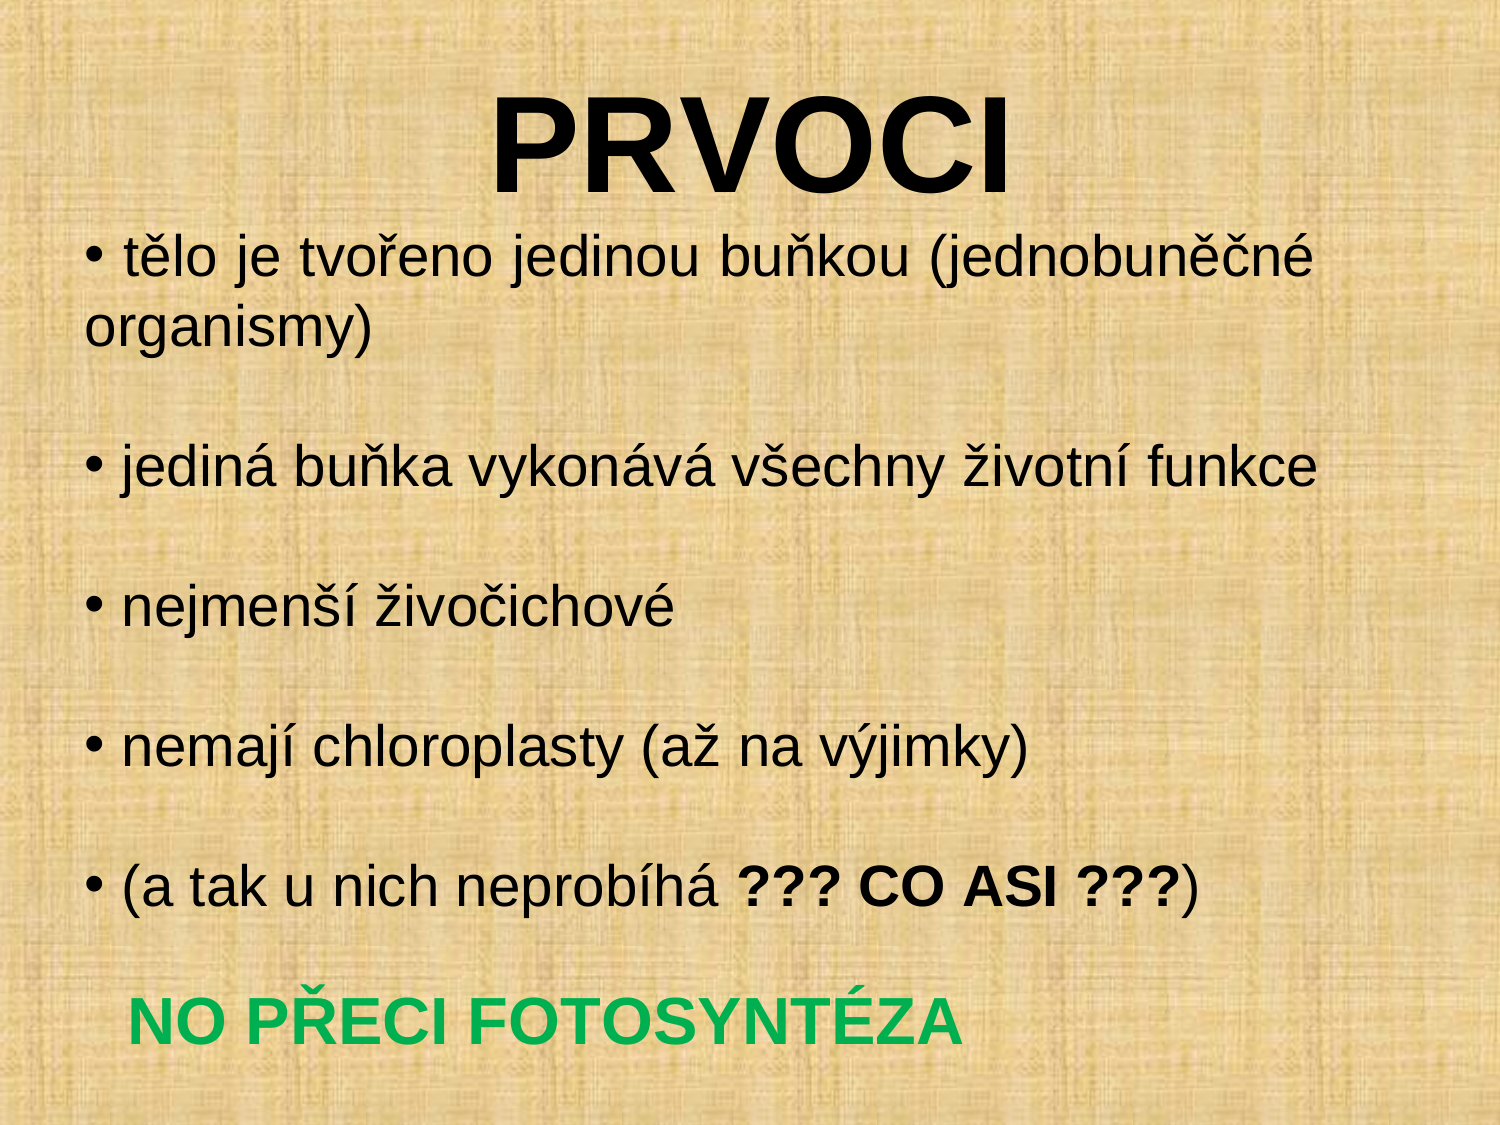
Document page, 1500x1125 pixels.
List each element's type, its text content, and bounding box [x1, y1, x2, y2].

text_box PRVOCI [435, 46, 1031, 210]
text_box tělo je tvořeno jedinou buňkou (jednobuněčné organismy) jediná buňka vykonává všechny životní funkce nejmenší živočichové nemají chloroplasty (až na výjimky) (a tak u nich neprobíhá ??? CO ASI ???) NO PŘECI FOTOSYNTÉZA [70, 210, 1442, 1067]
picture [0, 0, 1500, 1125]
